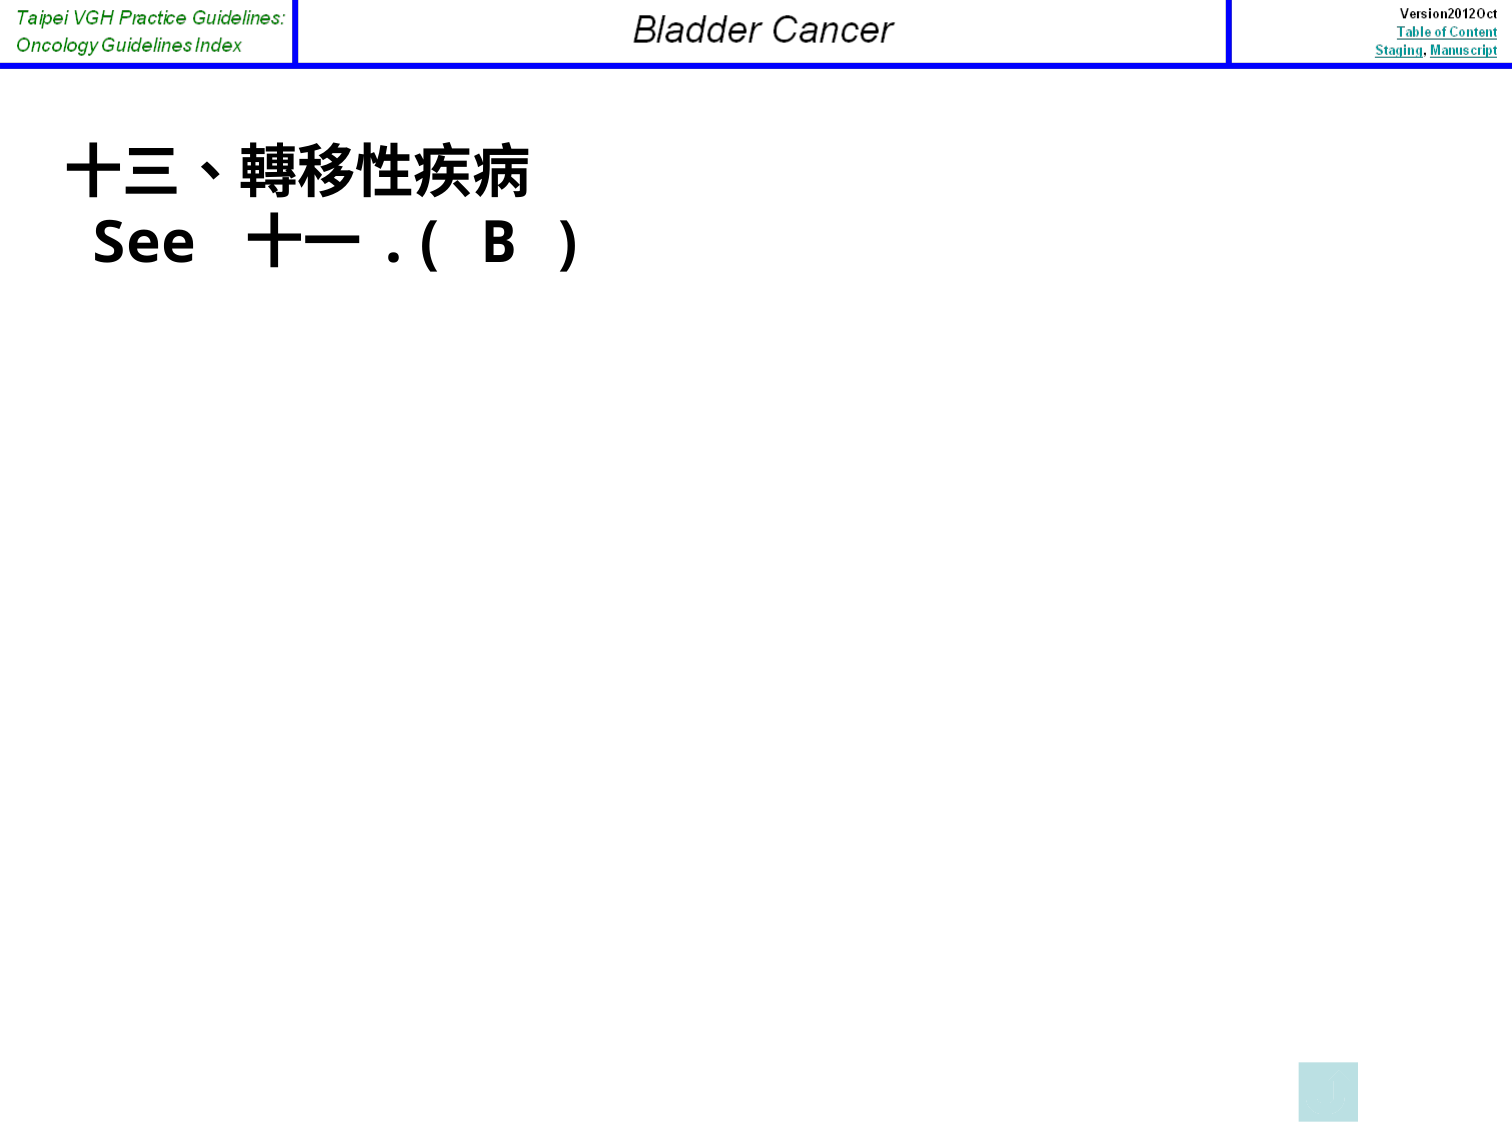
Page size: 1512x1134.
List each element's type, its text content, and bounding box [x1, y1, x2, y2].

title 十三、轉移性疾病 See 十一.( B ) [49, 82, 1335, 326]
